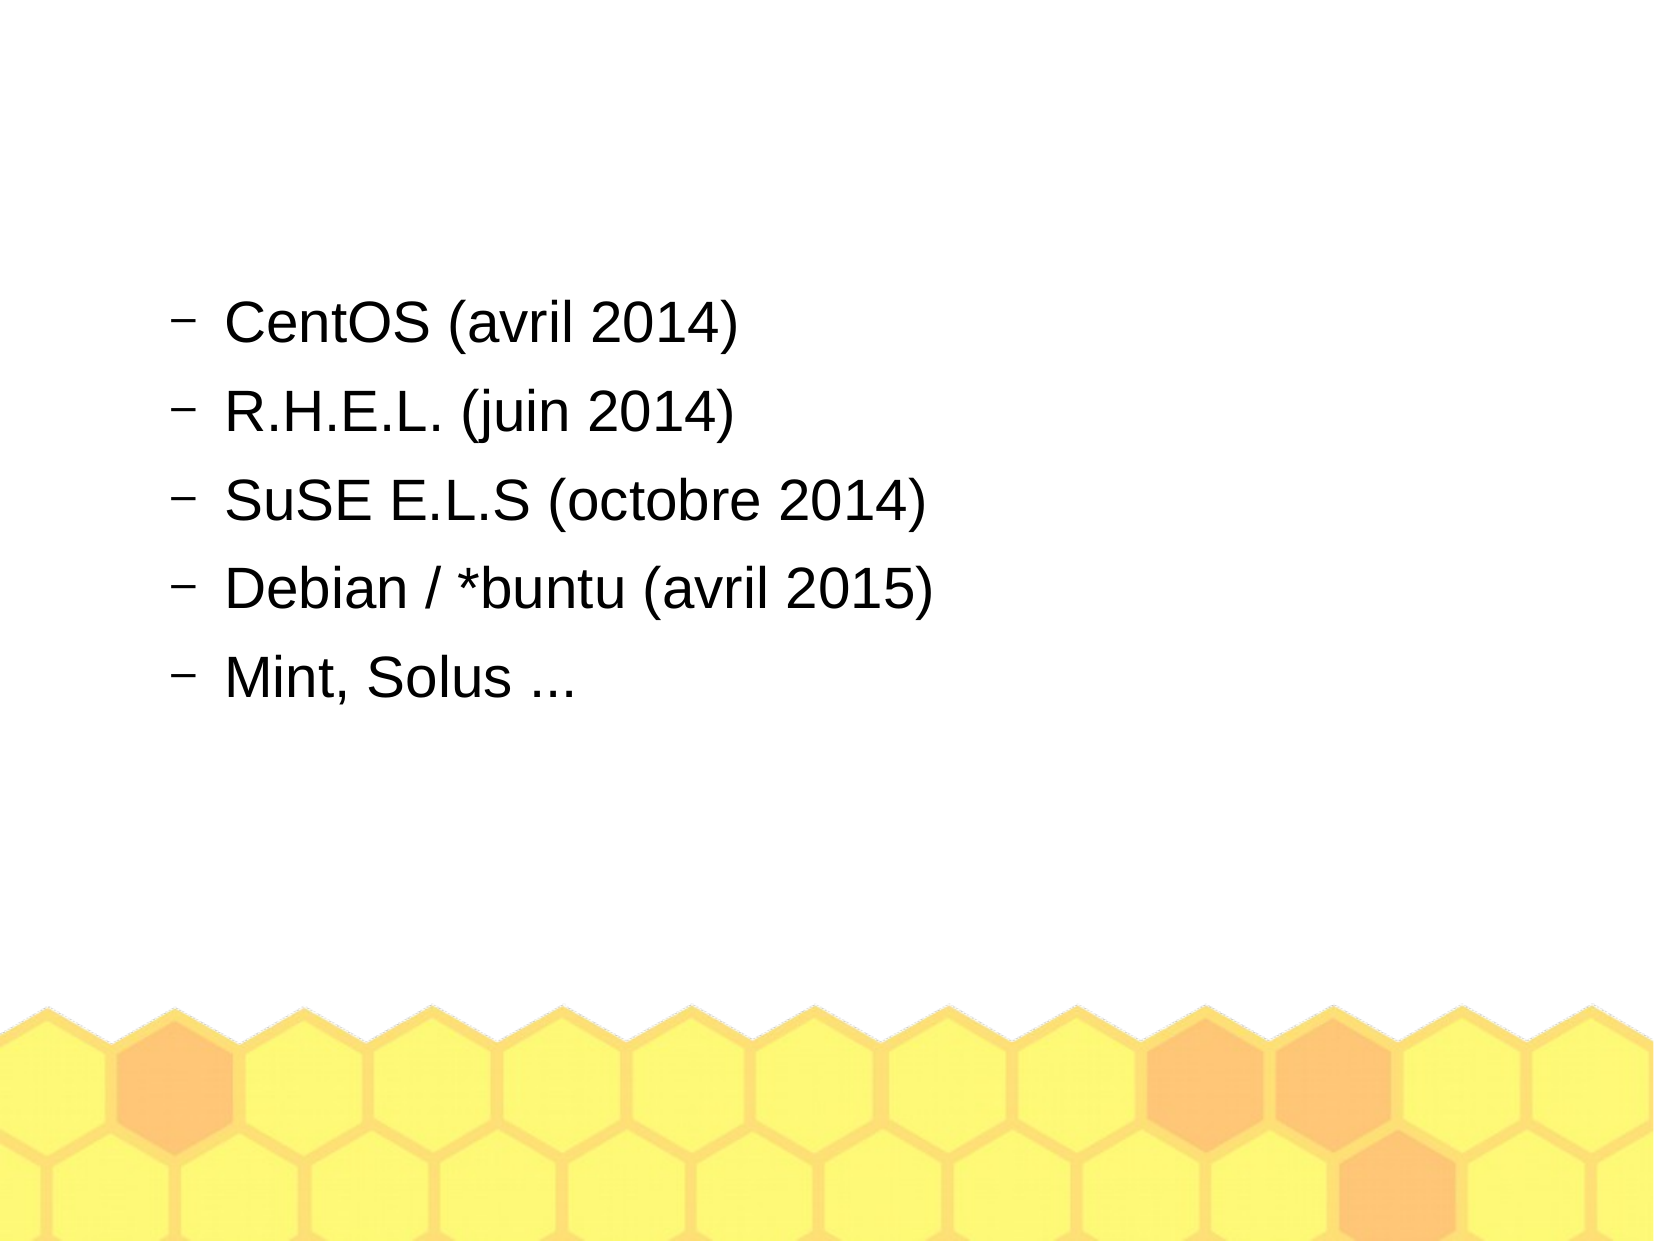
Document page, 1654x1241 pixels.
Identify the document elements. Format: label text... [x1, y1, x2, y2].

picture [0, 1001, 1654, 1241]
list CentOS (avril 2014) R.H.E.L. (juin 2014) SuSE E.L.S (octobre 2014) Debian / *buntu (avril 2015) Mint, Solus ... [82, 290, 1571, 1010]
